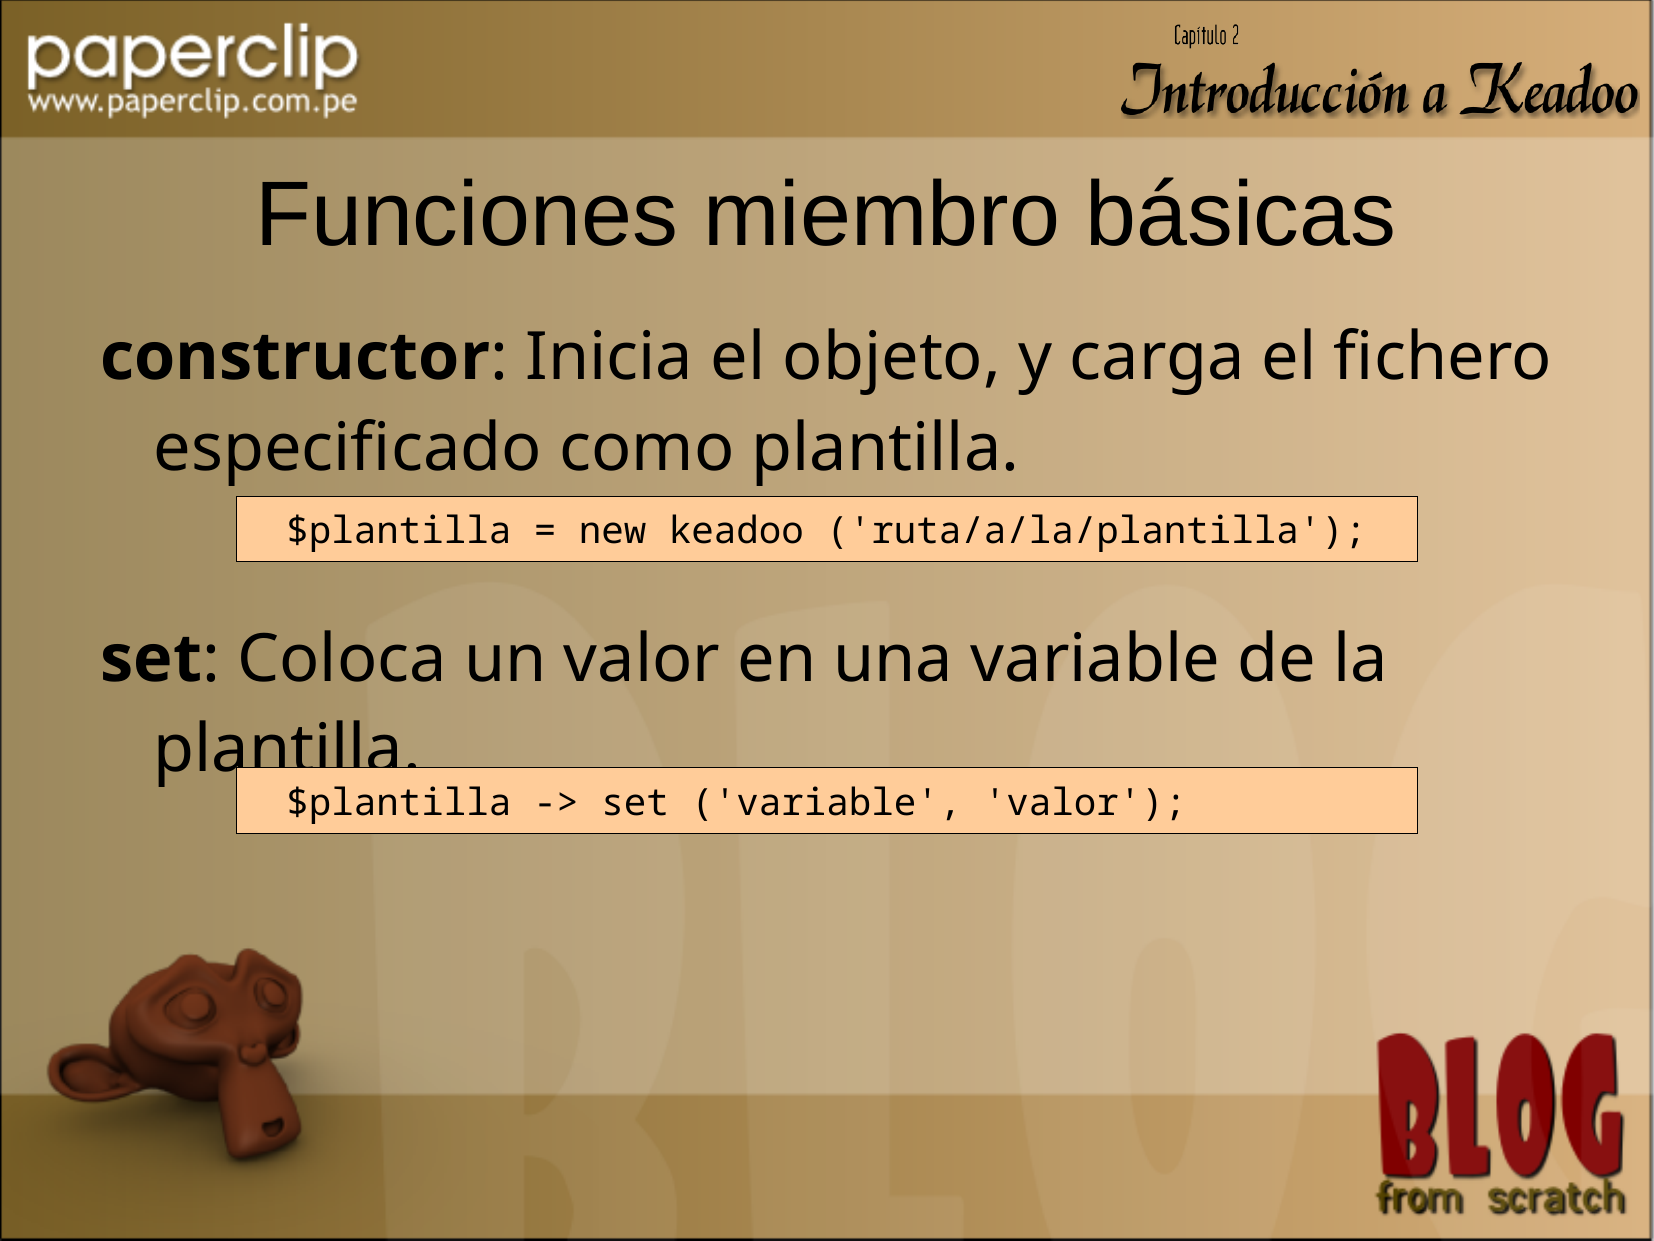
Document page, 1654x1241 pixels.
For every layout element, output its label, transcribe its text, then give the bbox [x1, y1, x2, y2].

text_box $plantilla = new keadoo ('ruta/a/la/plantilla'); [236, 496, 1418, 555]
picture [0, 0, 1654, 1241]
text_box $plantilla -> set ('variable', 'valor'); [236, 767, 1418, 827]
list constructor: Inicia el objeto, y carga el fichero especificado como plantilla. set: Coloca un valor en una variable de la plantilla. [82, 307, 1571, 916]
title Funciones miembro básicas [82, 159, 1571, 269]
